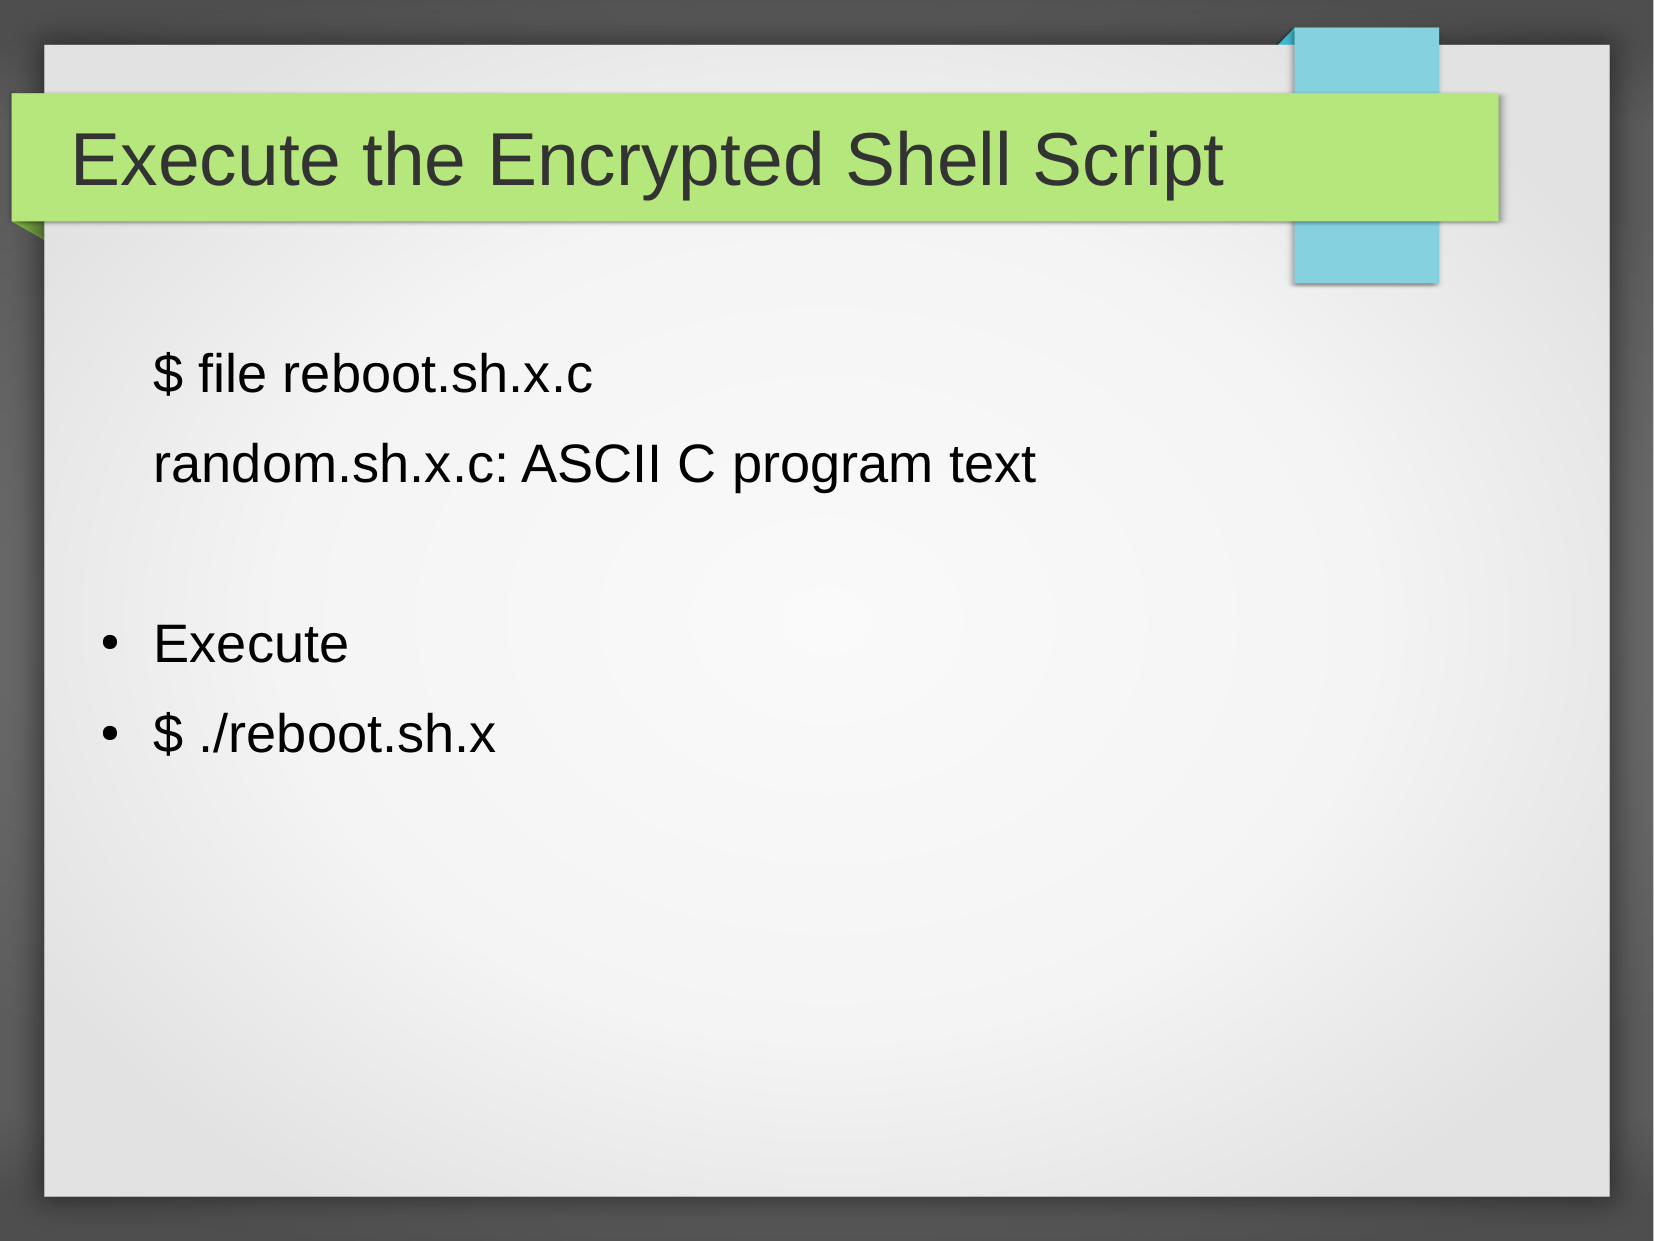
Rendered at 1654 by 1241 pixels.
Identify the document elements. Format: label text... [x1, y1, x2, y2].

picture [0, 0, 1654, 1241]
title Execute the Encrypted Shell Script [70, 106, 1229, 213]
list $ file reboot.sh.x.c random.sh.x.c: ASCII C program text Execute $ ./reboot.sh.x [82, 343, 1538, 1063]
